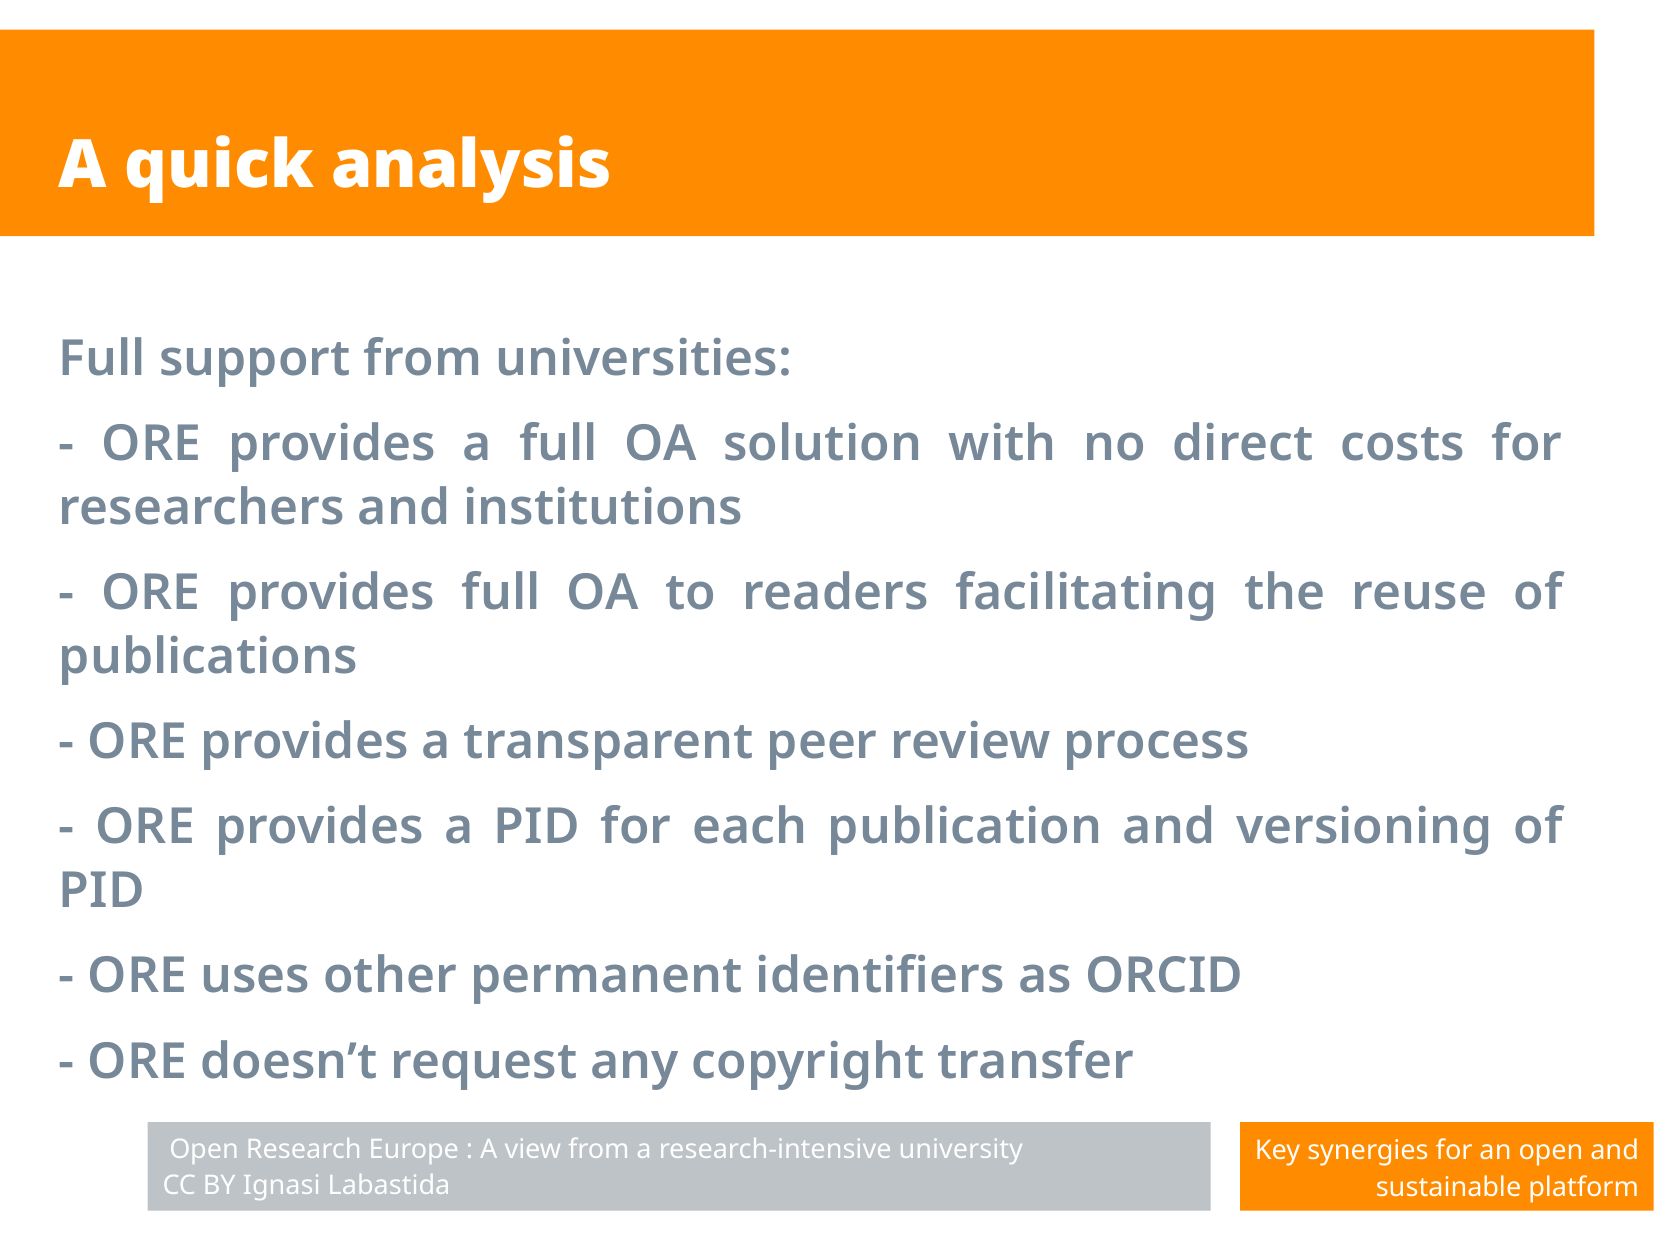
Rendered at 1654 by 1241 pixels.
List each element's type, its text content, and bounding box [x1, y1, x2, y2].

title A quick analysis [59, 59, 1595, 207]
list Full support from universities: - ORE provides a full OA solution with no direct costs for researchers and institutions - ORE provides full OA to readers facilitating the reuse of publications - ORE provides a transparent peer review process - ORE provides a PID for each publication and versioning of PID - ORE uses other permanent identifiers as ORCID - ORE doesn’t request any copyright transfer [59, 324, 1565, 1093]
